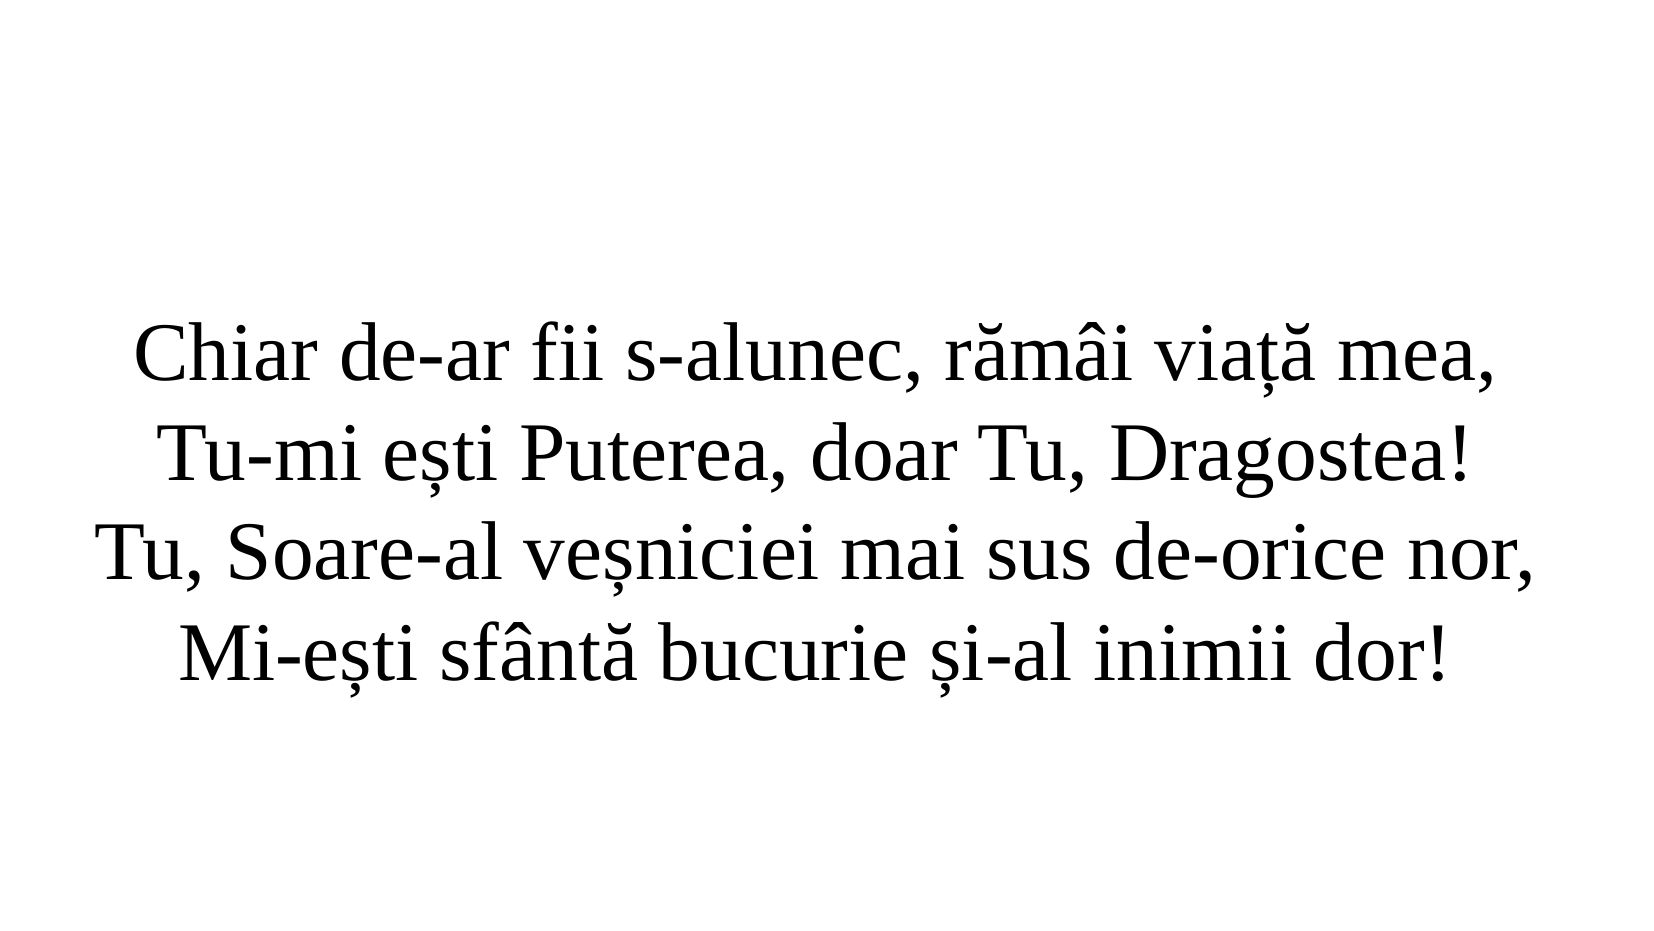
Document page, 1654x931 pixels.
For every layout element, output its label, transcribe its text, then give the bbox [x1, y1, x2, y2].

subtitle Chiar de-ar fii s-alunec, rămâi viață mea, Tu-mi ești Puterea, doar Tu, Dragostea! Tu, Soare-al veșniciei mai sus de-orice nor, Mi-ești sfântă bucurie și-al inimii dor! [0, 289, 1654, 641]
